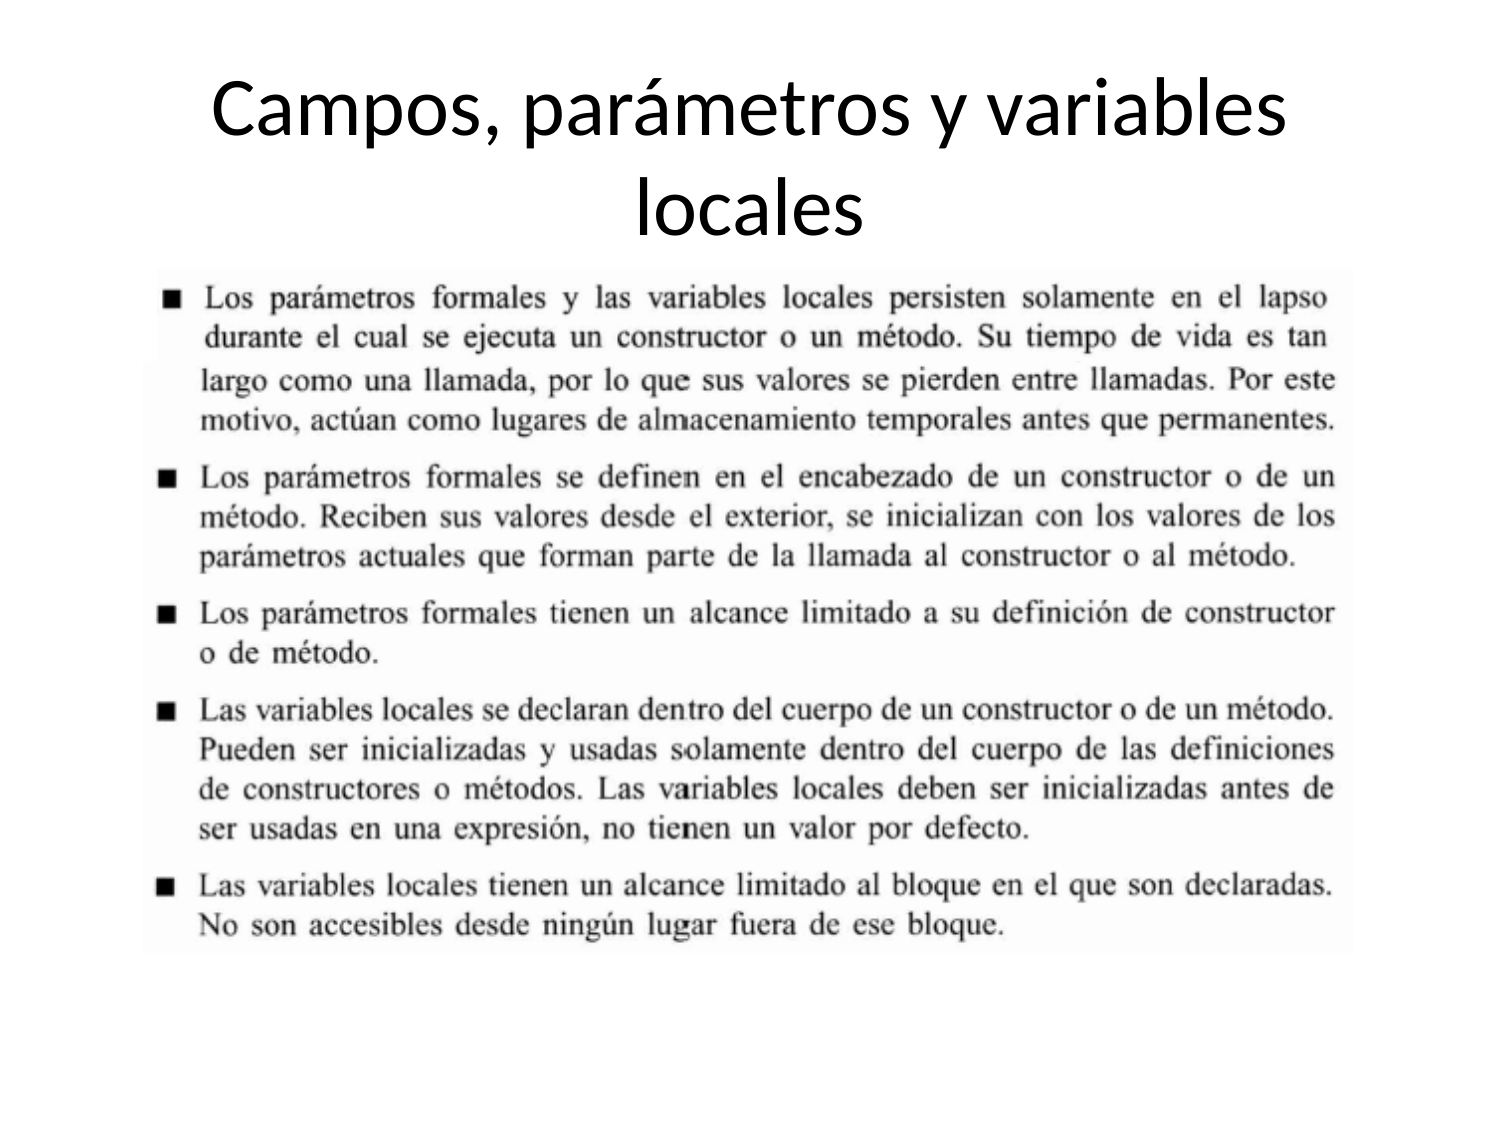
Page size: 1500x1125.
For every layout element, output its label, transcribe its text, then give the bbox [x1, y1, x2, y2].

picture [143, 267, 1353, 953]
title Campos, parámetros y variables locales [75, 45, 1426, 233]
